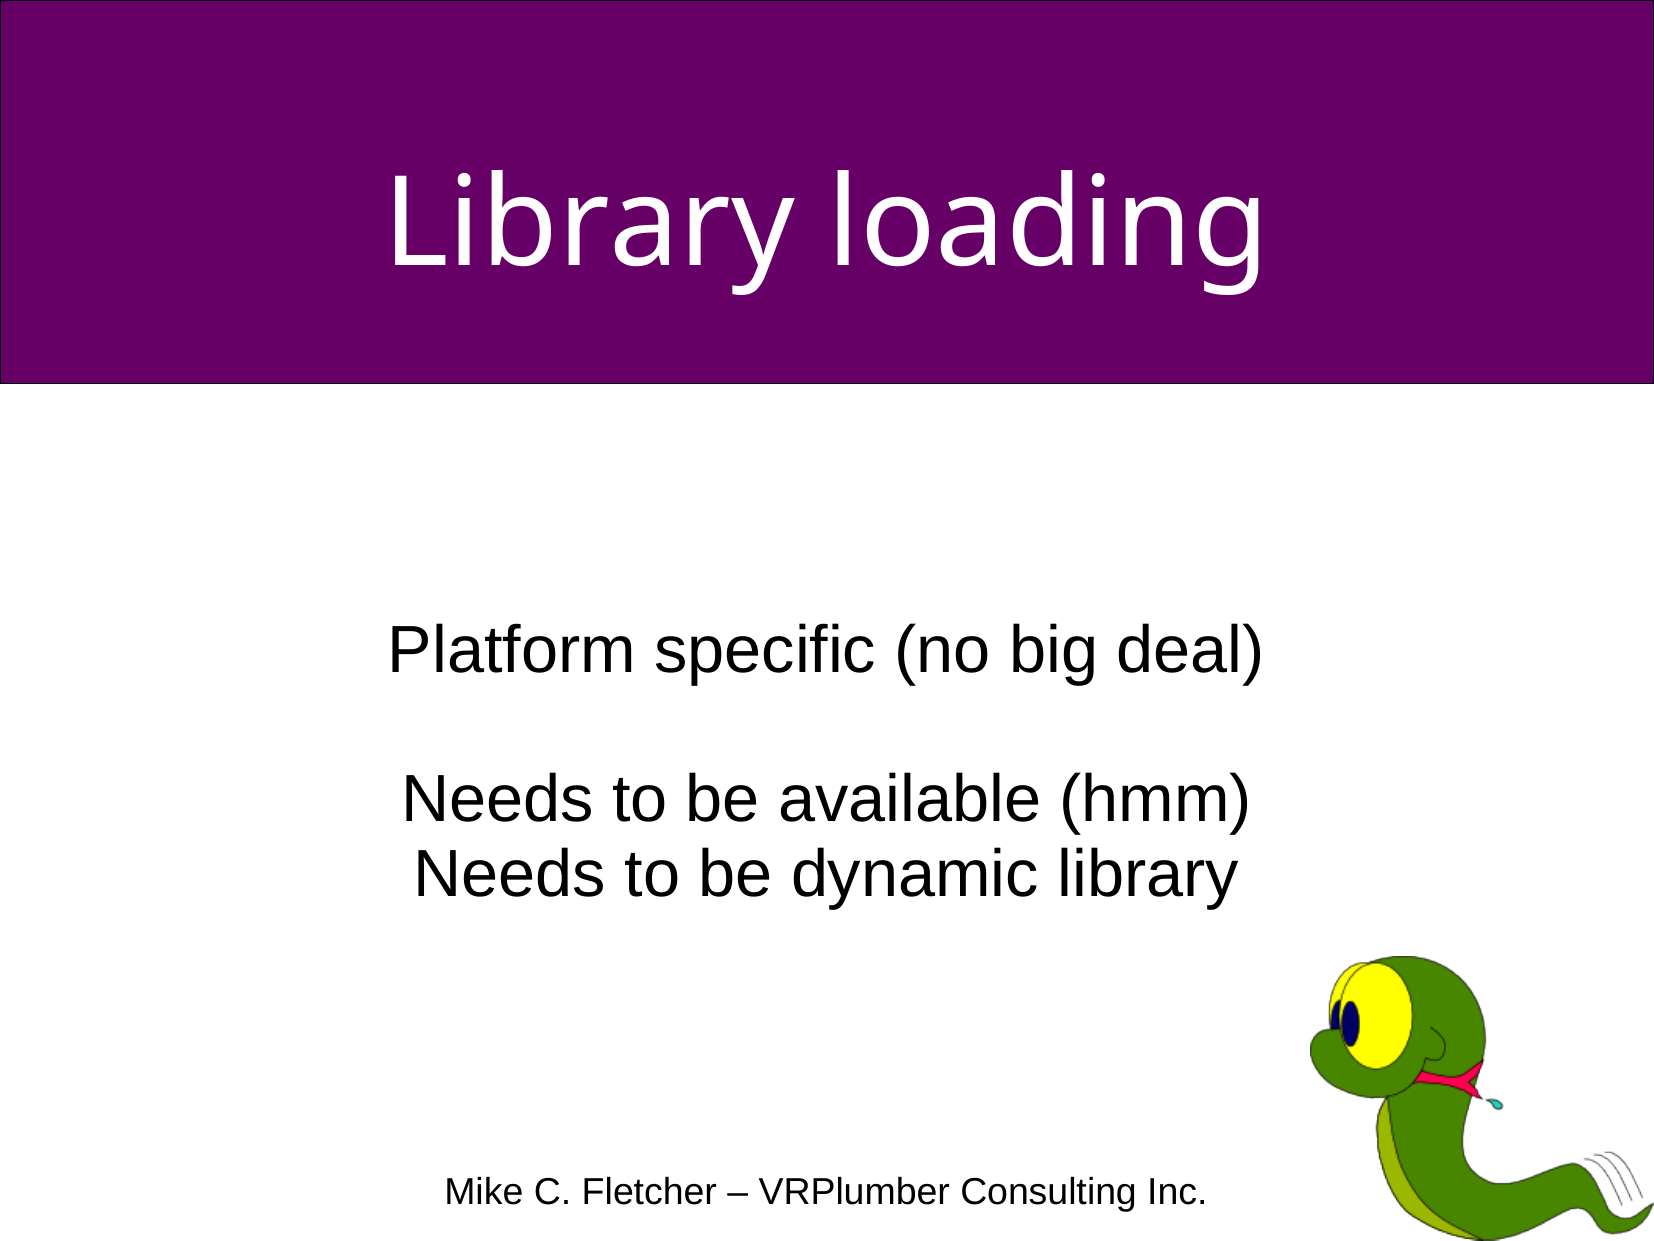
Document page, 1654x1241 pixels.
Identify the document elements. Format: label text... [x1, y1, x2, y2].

title Library loading [82, 56, 1571, 377]
picture [1310, 956, 1654, 1241]
subtitle Platform specific (no big deal) Needs to be available (hmm) Needs to be dynamic library [82, 420, 1571, 1102]
